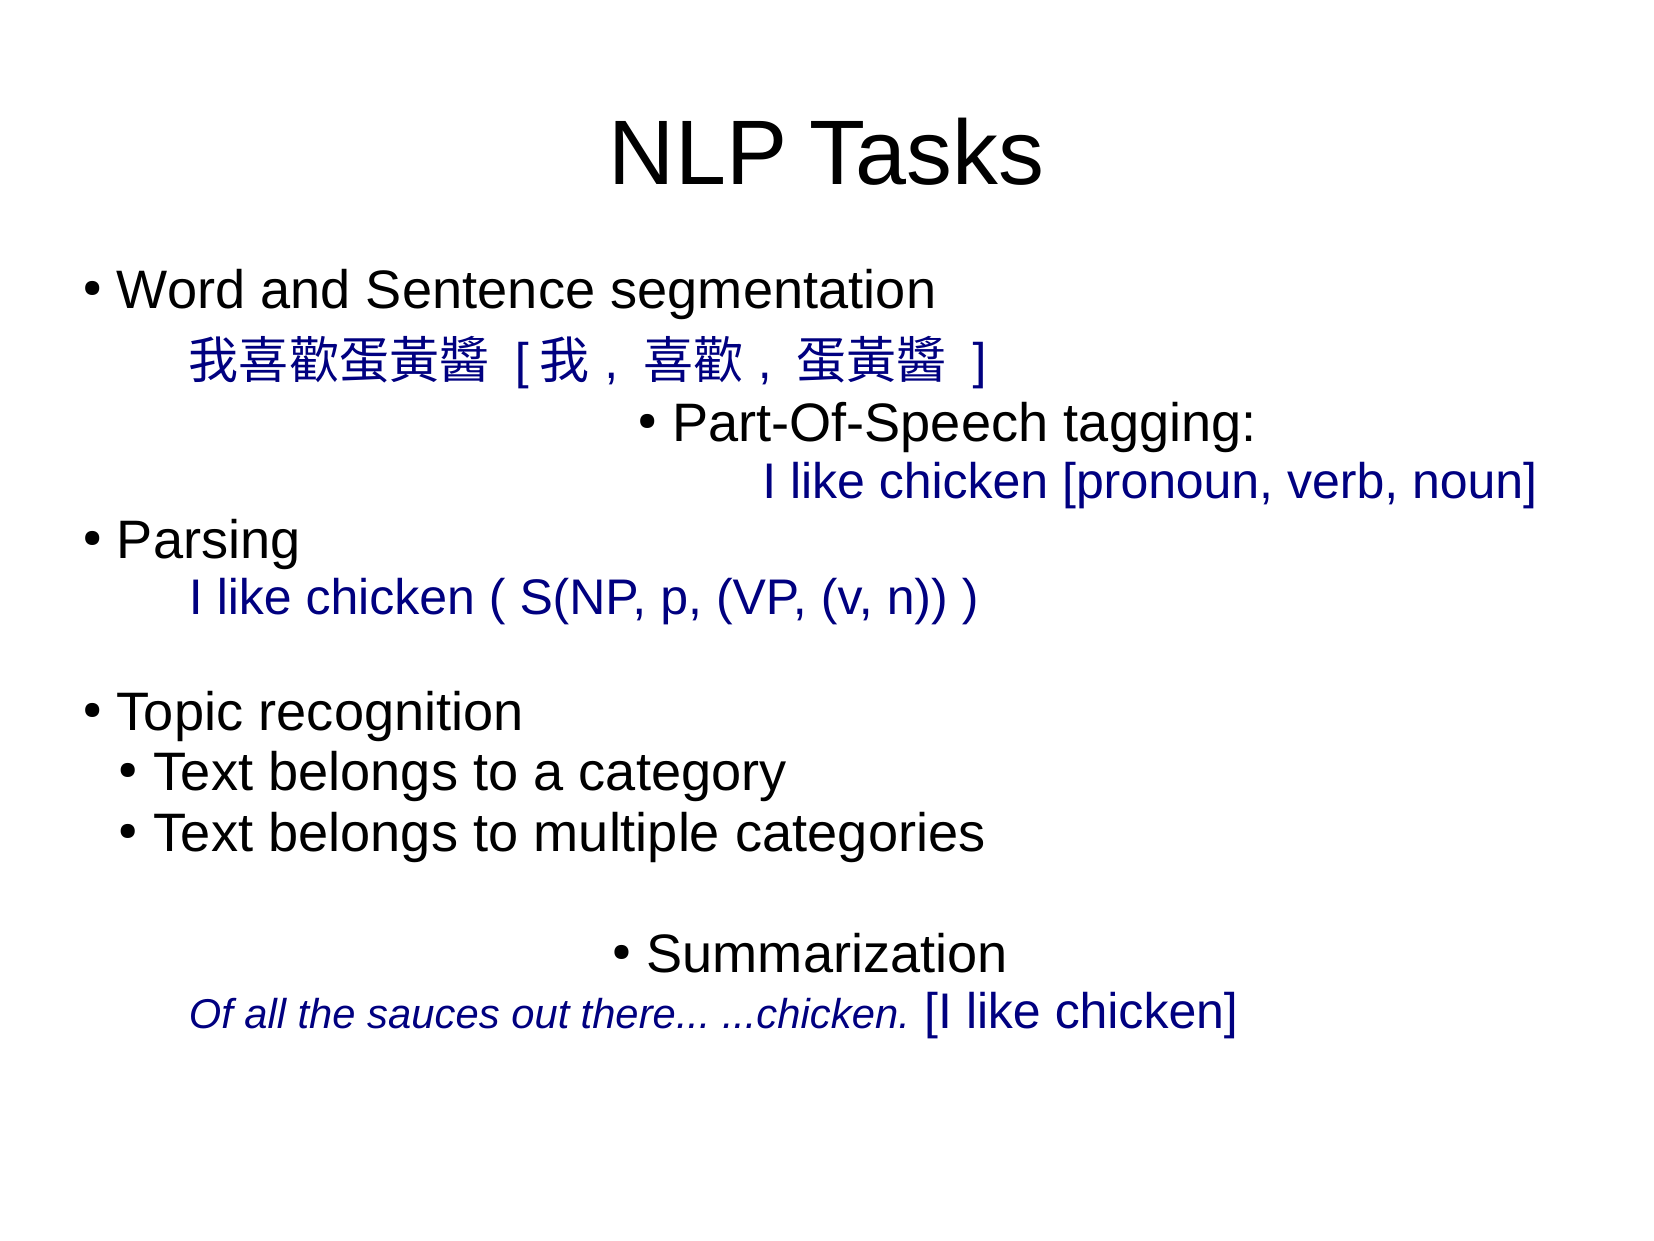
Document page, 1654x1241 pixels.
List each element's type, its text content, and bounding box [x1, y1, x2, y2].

subtitle Word and Sentence segmentation 我喜歡蛋黃醬 [我, 喜歡, 蛋黃醬 ] Part-Of-Speech tagging: I like chicken [pronoun, verb, noun] Parsing I like chicken ( S(NP, p, (VP, (v, n)) ) Topic recognition Text belongs to a category Text belongs to multiple categories Summarization Of all the sauces out there... ...chicken. [I like chicken] [82, 263, 1538, 1037]
title NLP Tasks [82, 49, 1571, 257]
